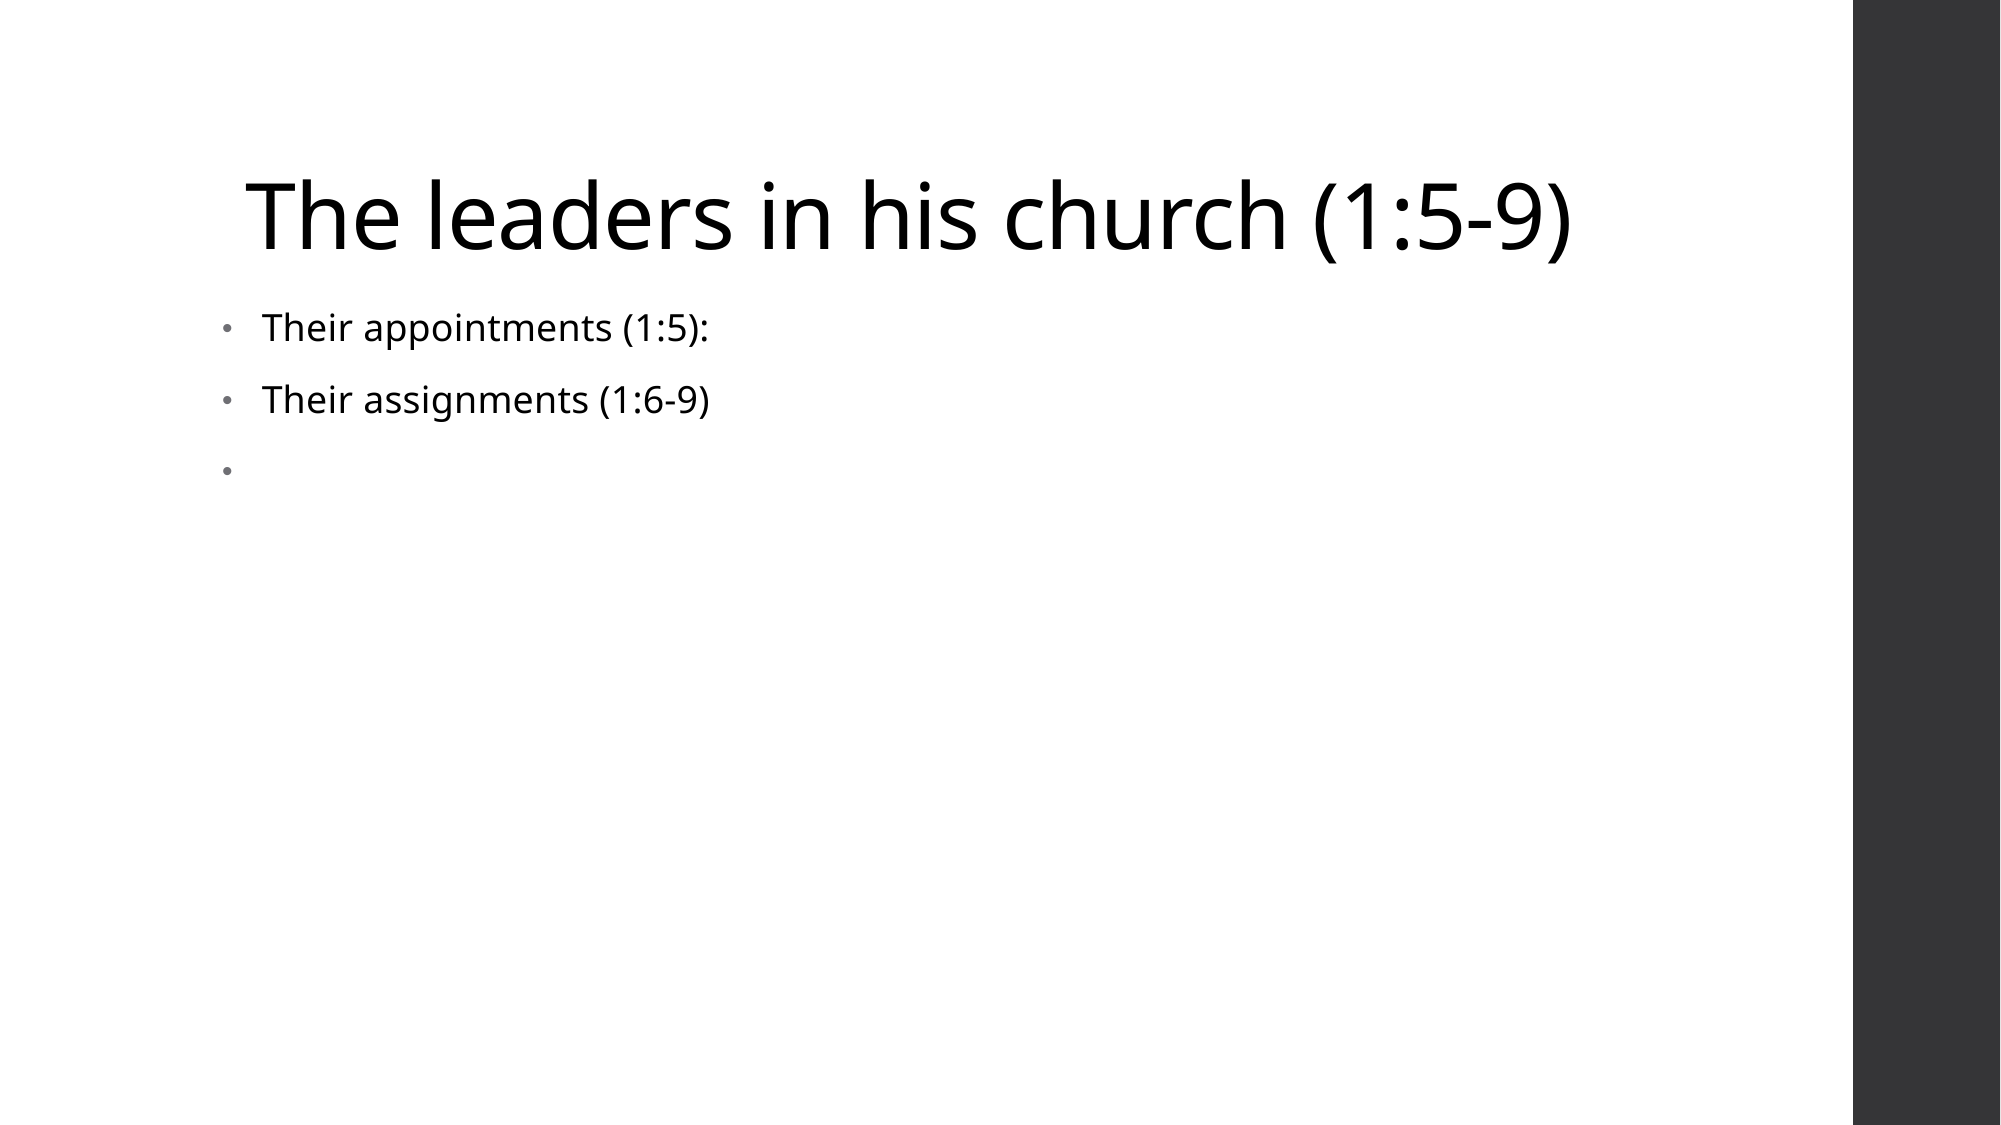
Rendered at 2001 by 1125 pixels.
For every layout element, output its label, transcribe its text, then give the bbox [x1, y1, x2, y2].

list Their appointments (1:5): Their assignments (1:6-9) [206, 299, 1617, 1014]
title The leaders in his church (1:5-9) [206, 60, 1797, 278]
